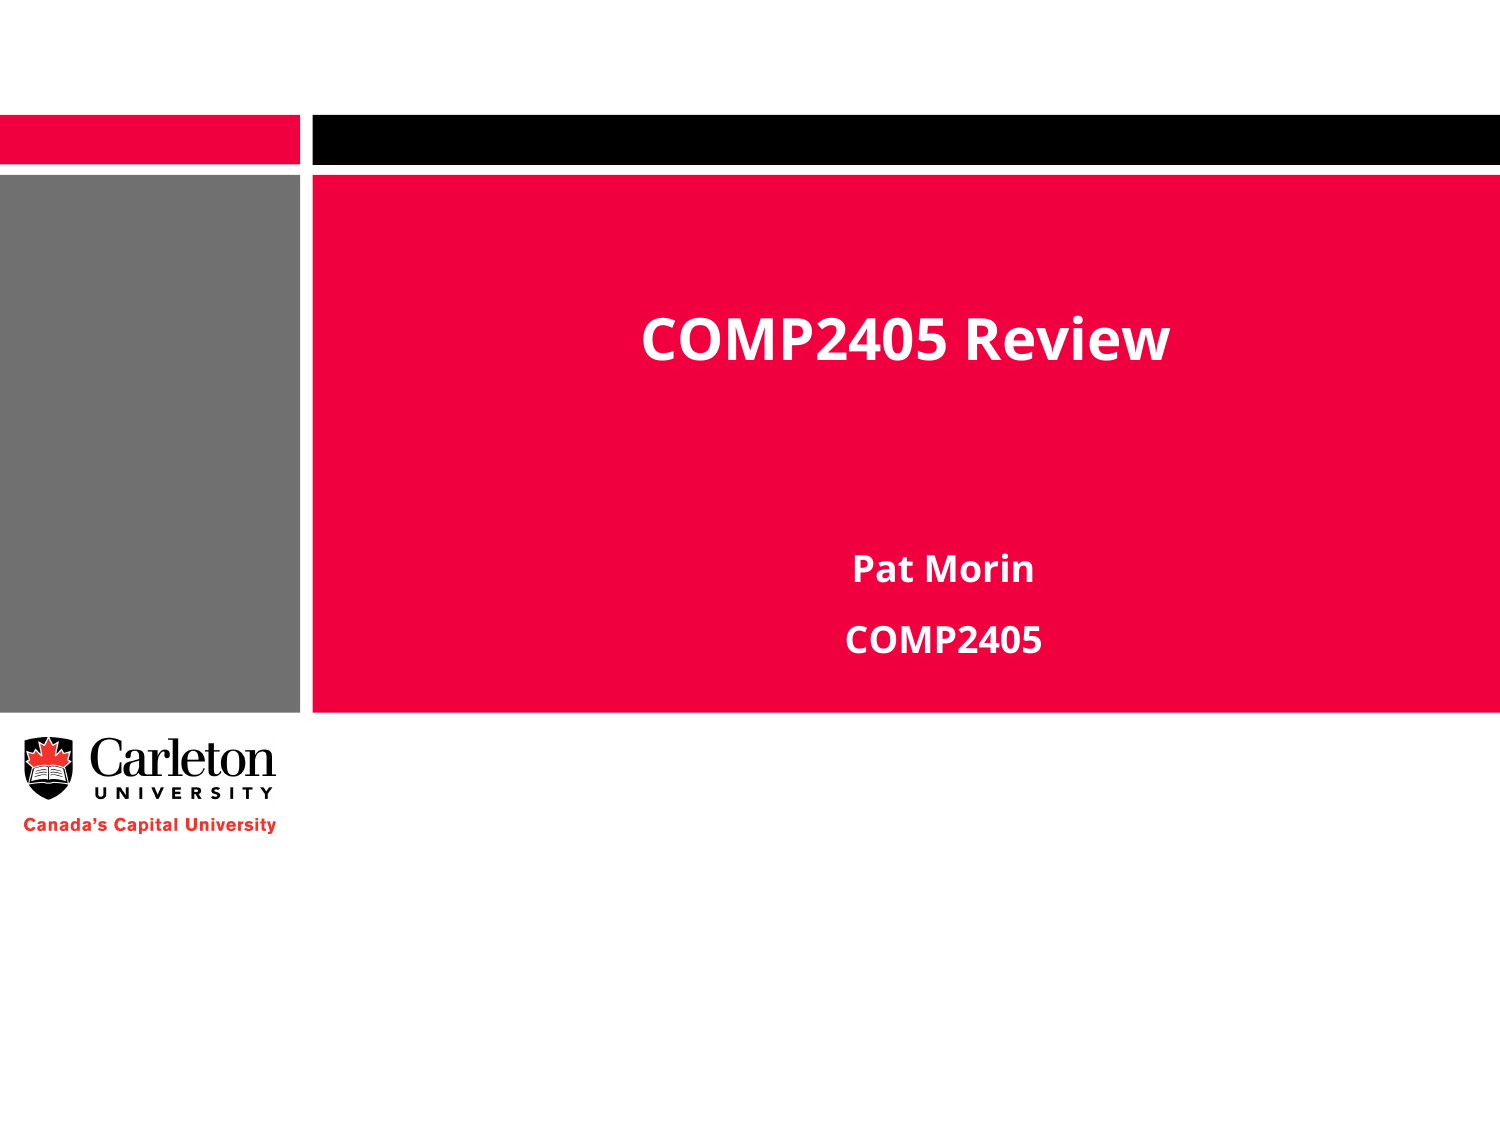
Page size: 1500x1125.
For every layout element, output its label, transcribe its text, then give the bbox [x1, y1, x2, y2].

picture [24, 737, 276, 834]
title COMP2405 Review [312, 174, 1500, 501]
subtitle Pat Morin COMP2405 [312, 524, 1500, 713]
